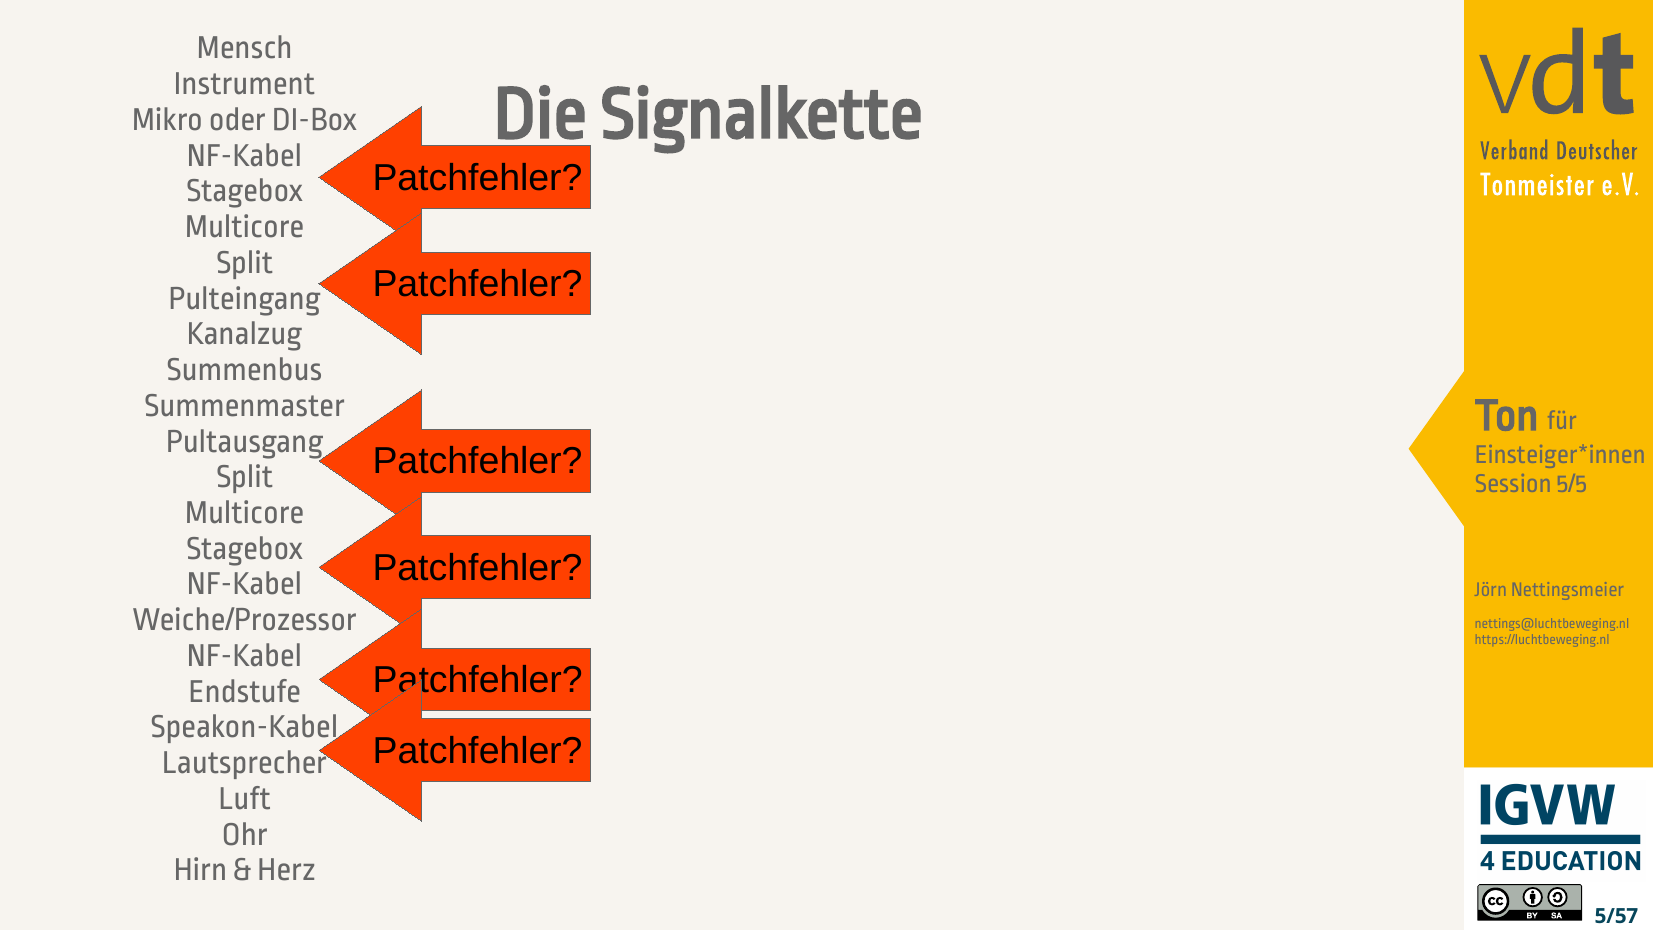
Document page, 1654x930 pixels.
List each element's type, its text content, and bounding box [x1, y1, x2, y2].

text_box Patchfehler? [319, 679, 591, 822]
picture [1477, 780, 1646, 882]
text_box Patchfehler? [318, 106, 591, 230]
text_box Mensch Instrument Mikro oder DI-Box NF-Kabel Stagebox Multicore Split Pulteingang Kanalzug Summenbus Summenmaster Pultausgang Split Multicore Stagebox NF-Kabel Weiche/Prozessor NF-Kabel Endstufe Speakon-Kabel Lautsprecher Luft Ohr Hirn & Herz [52, 23, 438, 919]
title Die Signalkette [438, 37, 1335, 193]
text_box Patchfehler? [319, 608, 591, 715]
text_box Patchfehler? [318, 212, 591, 355]
text_box Patchfehler? [319, 389, 591, 514]
text_box Patchfehler? [319, 496, 591, 623]
